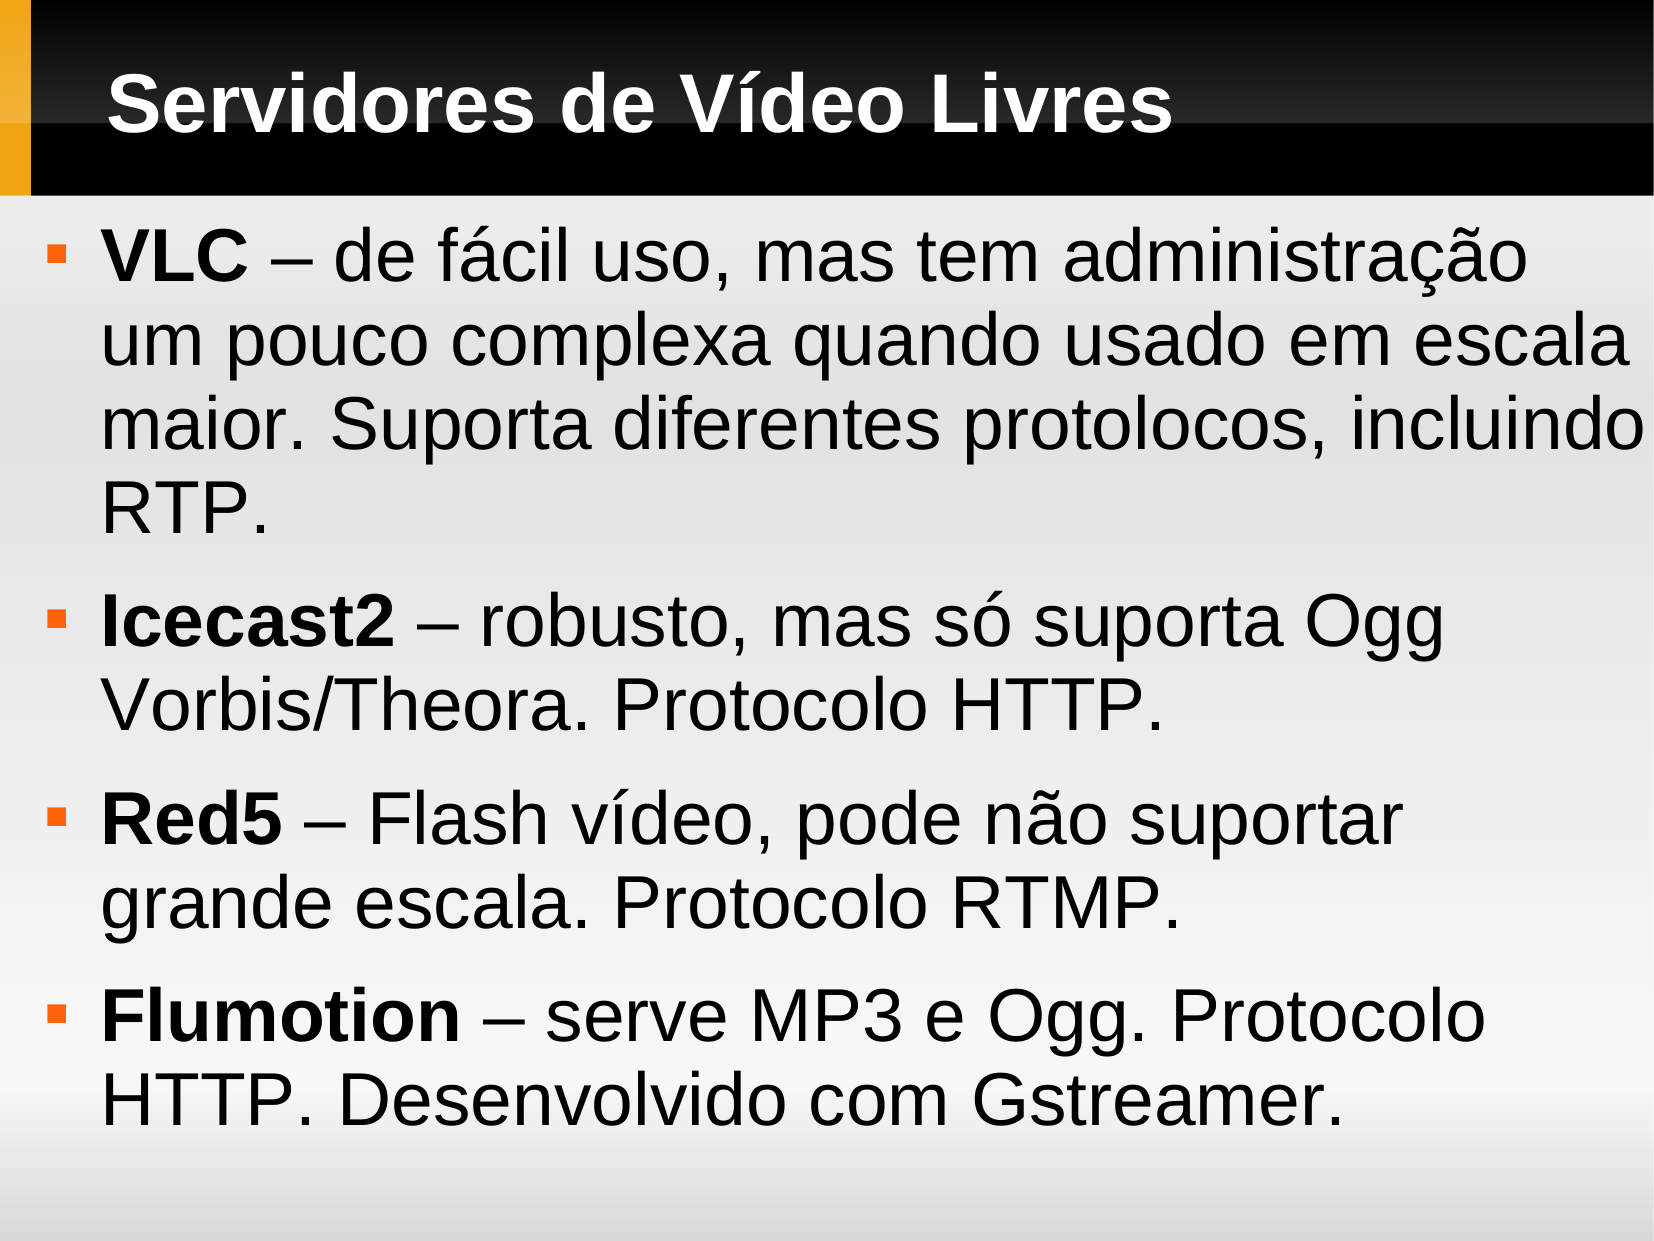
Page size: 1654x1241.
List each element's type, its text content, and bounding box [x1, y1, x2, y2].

picture [0, 0, 1654, 1241]
list VLC – de fácil uso, mas tem administração um pouco complexa quando usado em escala maior. Suporta diferentes protolocos, incluindo RTP. Icecast2 – robusto, mas só suporta Ogg Vorbis/Theora. Protocolo HTTP. Red5 – Flash vídeo, pode não suportar grande escala. Protocolo RTMP. Flumotion – serve MP3 e Ogg. Protocolo HTTP. Desenvolvido com Gstreamer. [29, 213, 1654, 1223]
title Servidores de Vídeo Livres [76, 7, 1565, 200]
